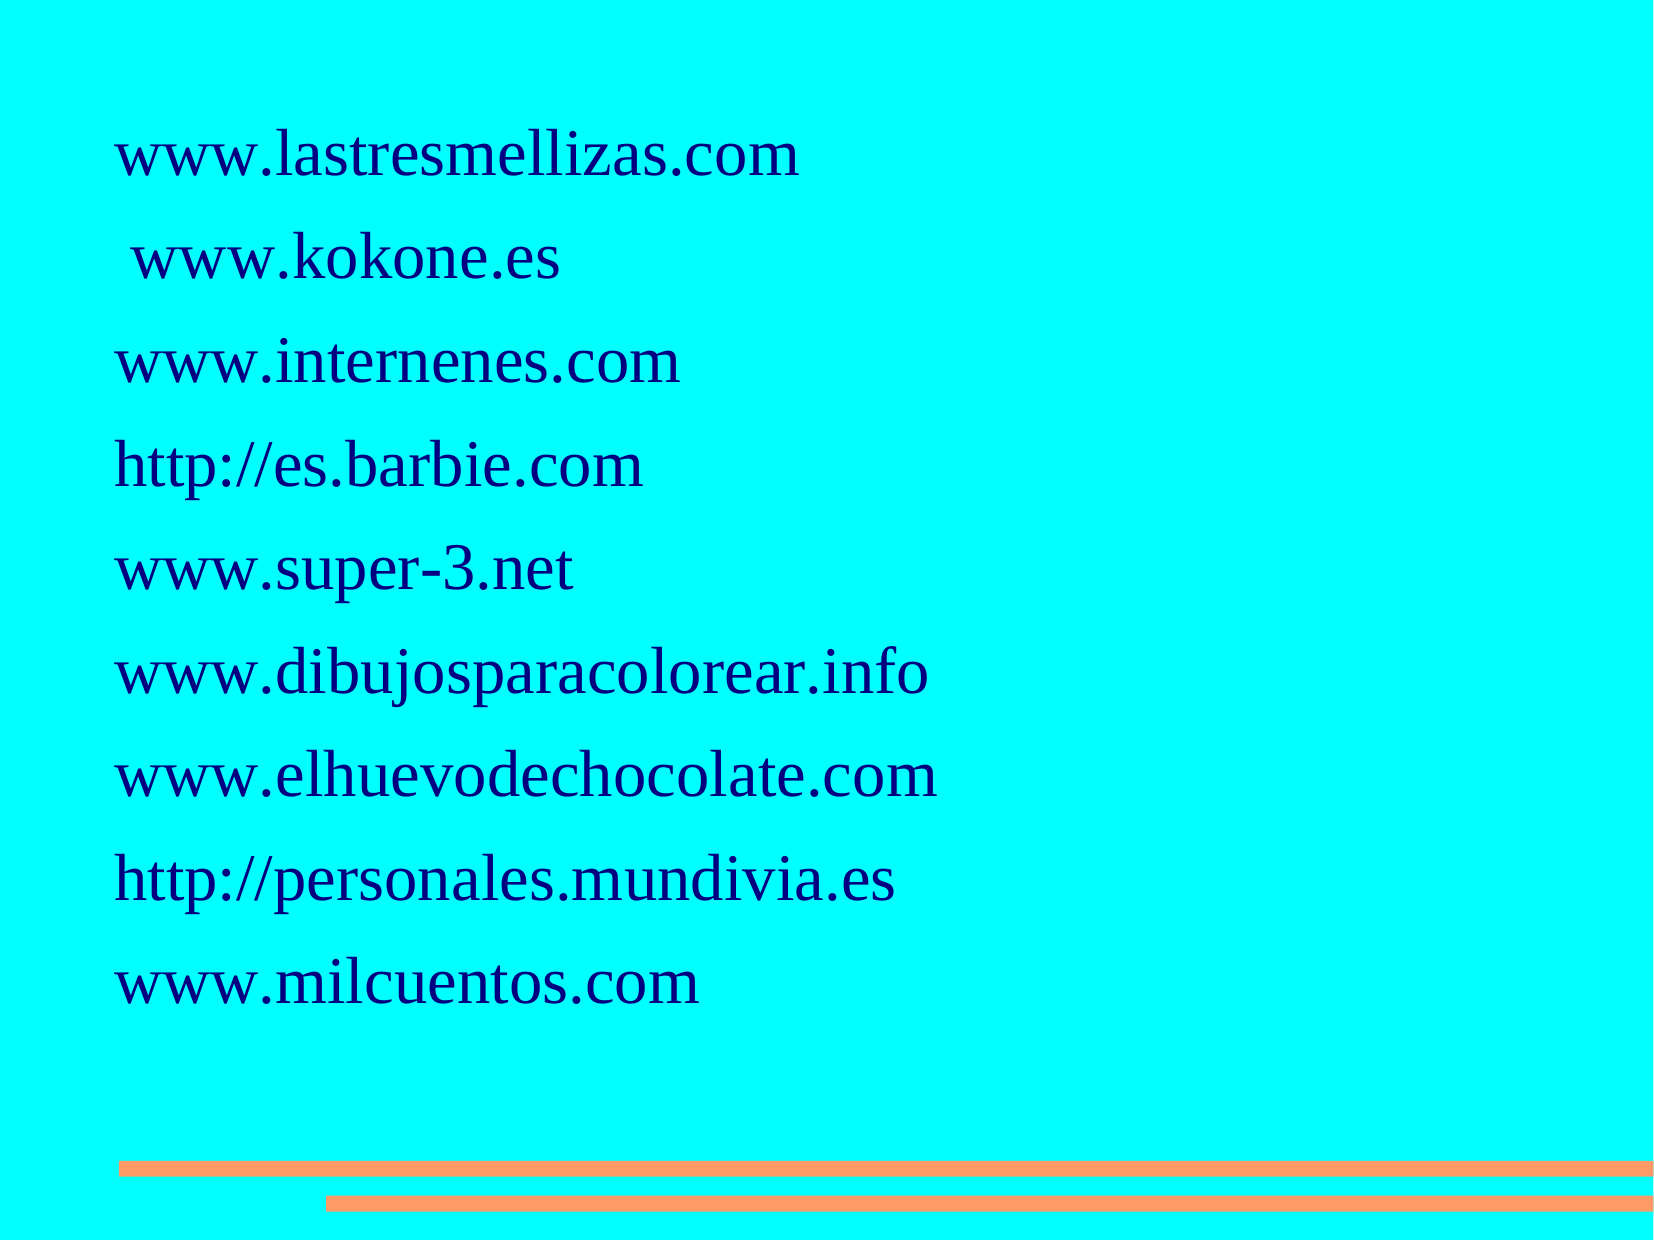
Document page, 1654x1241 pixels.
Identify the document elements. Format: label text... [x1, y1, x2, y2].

list www.lastresmellizas.com www.kokone.es www.internenes.com http://es.barbie.com www.super-3.net www.dibujosparacolorear.info www.elhuevodechocolate.com http://personales.mundivia.es www.milcuentos.com [96, 115, 1536, 1190]
